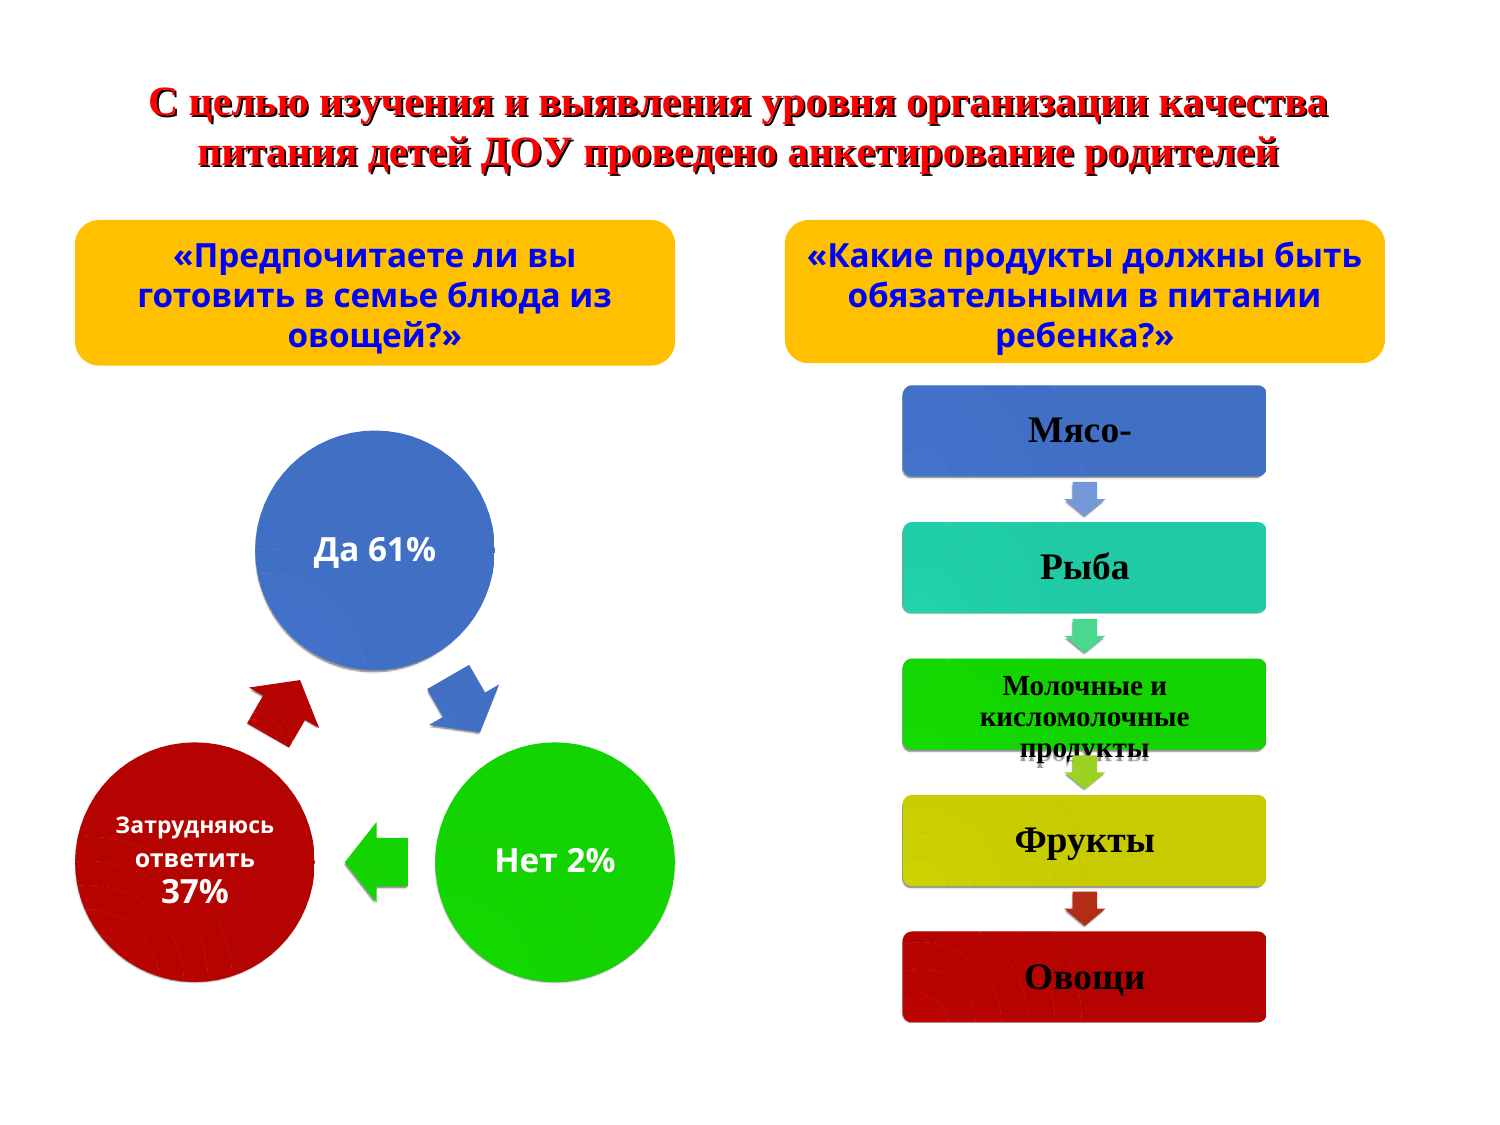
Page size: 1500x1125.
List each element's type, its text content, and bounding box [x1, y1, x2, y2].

text_box Фрукты [902, 795, 1267, 887]
text_box Затрудняюсь ответить 37% [75, 742, 315, 983]
text_box Мясо- [902, 385, 1267, 477]
text_box [344, 821, 409, 903]
text_box [1064, 618, 1106, 653]
text_box «Какие продукты должны быть обязательными в питании ребенка?» [784, 219, 1385, 364]
text_box [1064, 481, 1106, 517]
title С целью изучения и выявления уровня организации качества питания детей ДОУ проведено анкетирование родителей [76, 66, 1400, 173]
text_box [1064, 891, 1106, 926]
text_box Нет 2% [435, 742, 675, 983]
text_box Да 61% [255, 430, 495, 671]
text_box [427, 664, 500, 733]
text_box Рыба [902, 522, 1267, 614]
text_box [247, 680, 320, 748]
text_box Овощи [902, 931, 1267, 1023]
text_box [1064, 755, 1106, 790]
text_box «Предпочитаете ли вы готовить в семье блюда из овощей?» [75, 219, 676, 366]
text_box Молочные и кисломолочные продукты [902, 658, 1267, 750]
